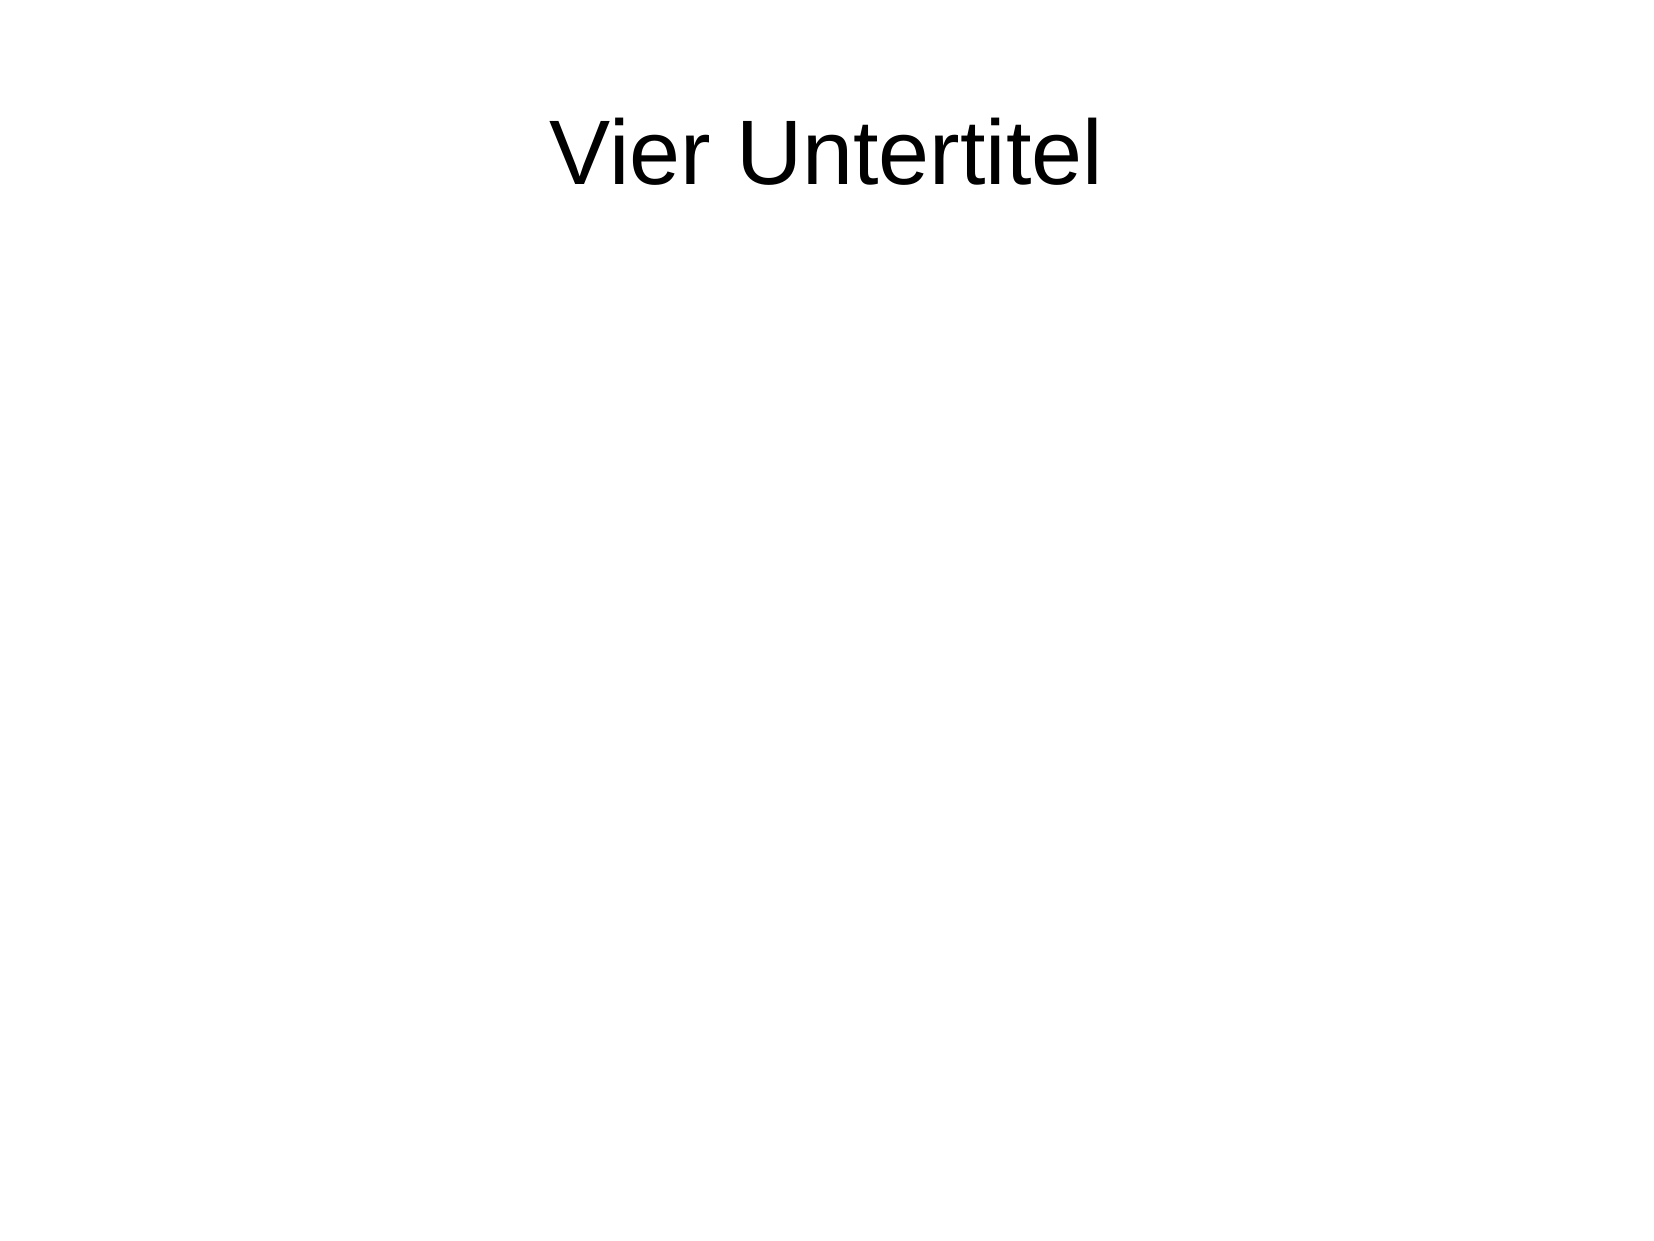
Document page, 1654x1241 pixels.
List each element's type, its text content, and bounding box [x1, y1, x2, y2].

title Vier Untertitel [82, 49, 1571, 257]
